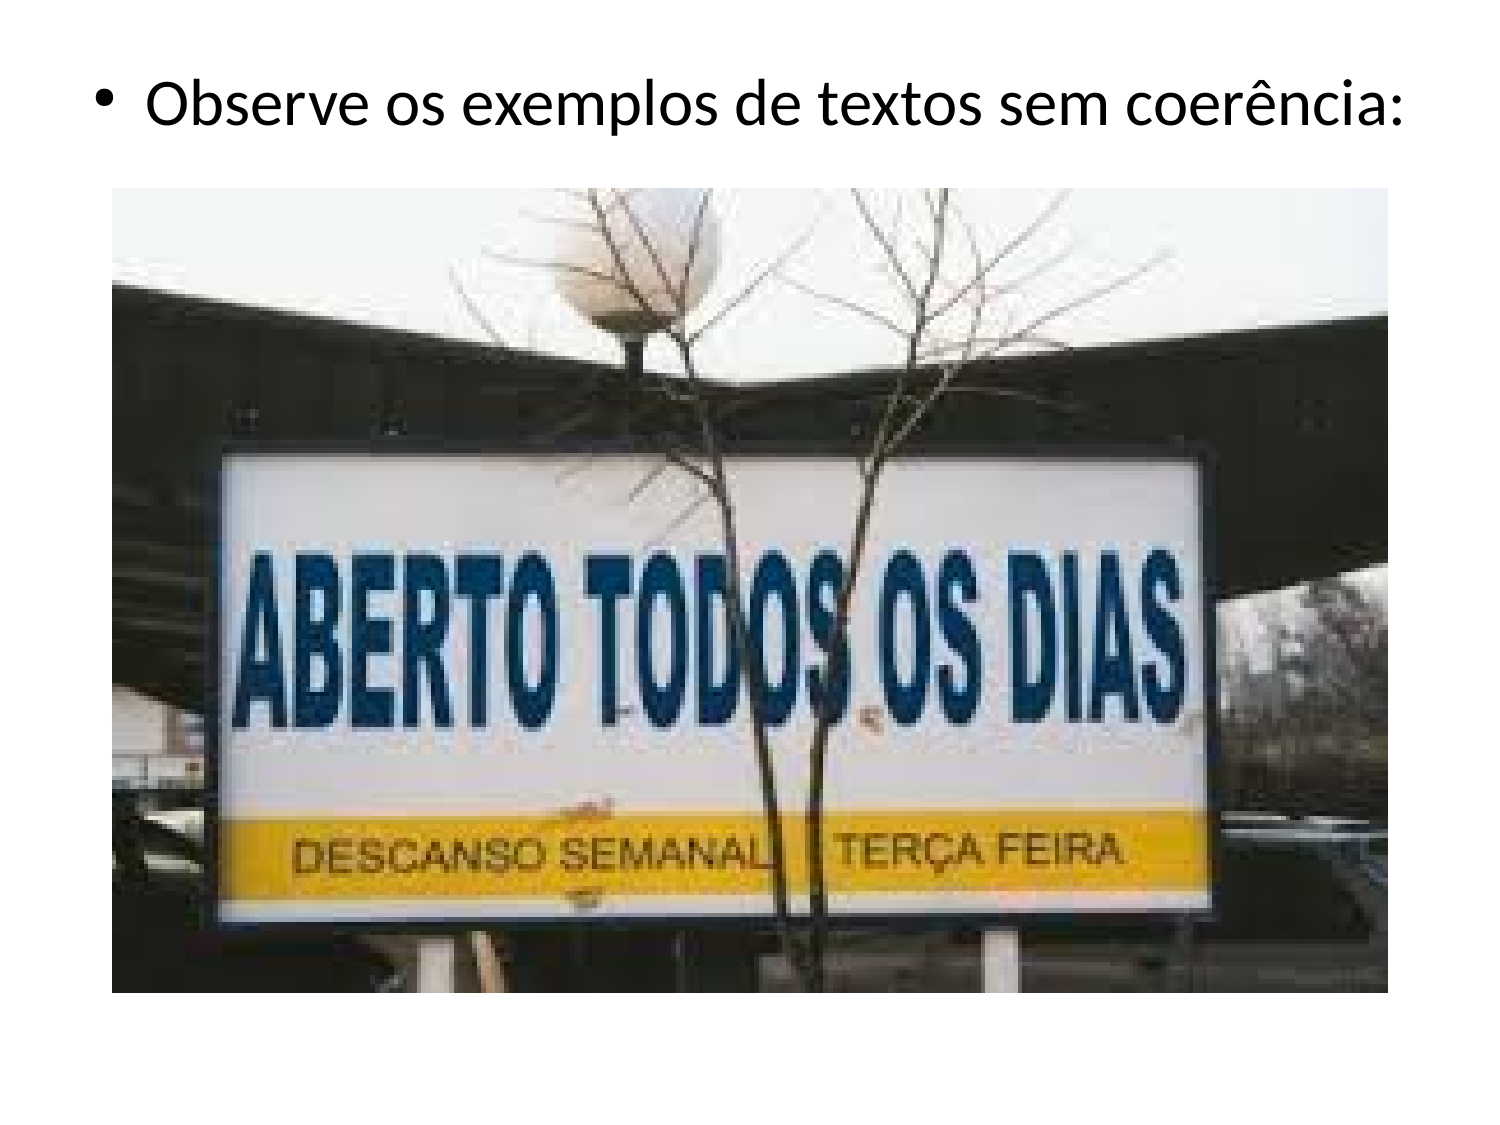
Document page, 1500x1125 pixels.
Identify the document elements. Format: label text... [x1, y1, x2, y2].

picture [112, 188, 1388, 993]
list Observe os exemplos de textos sem coerência: [75, 59, 1425, 189]
